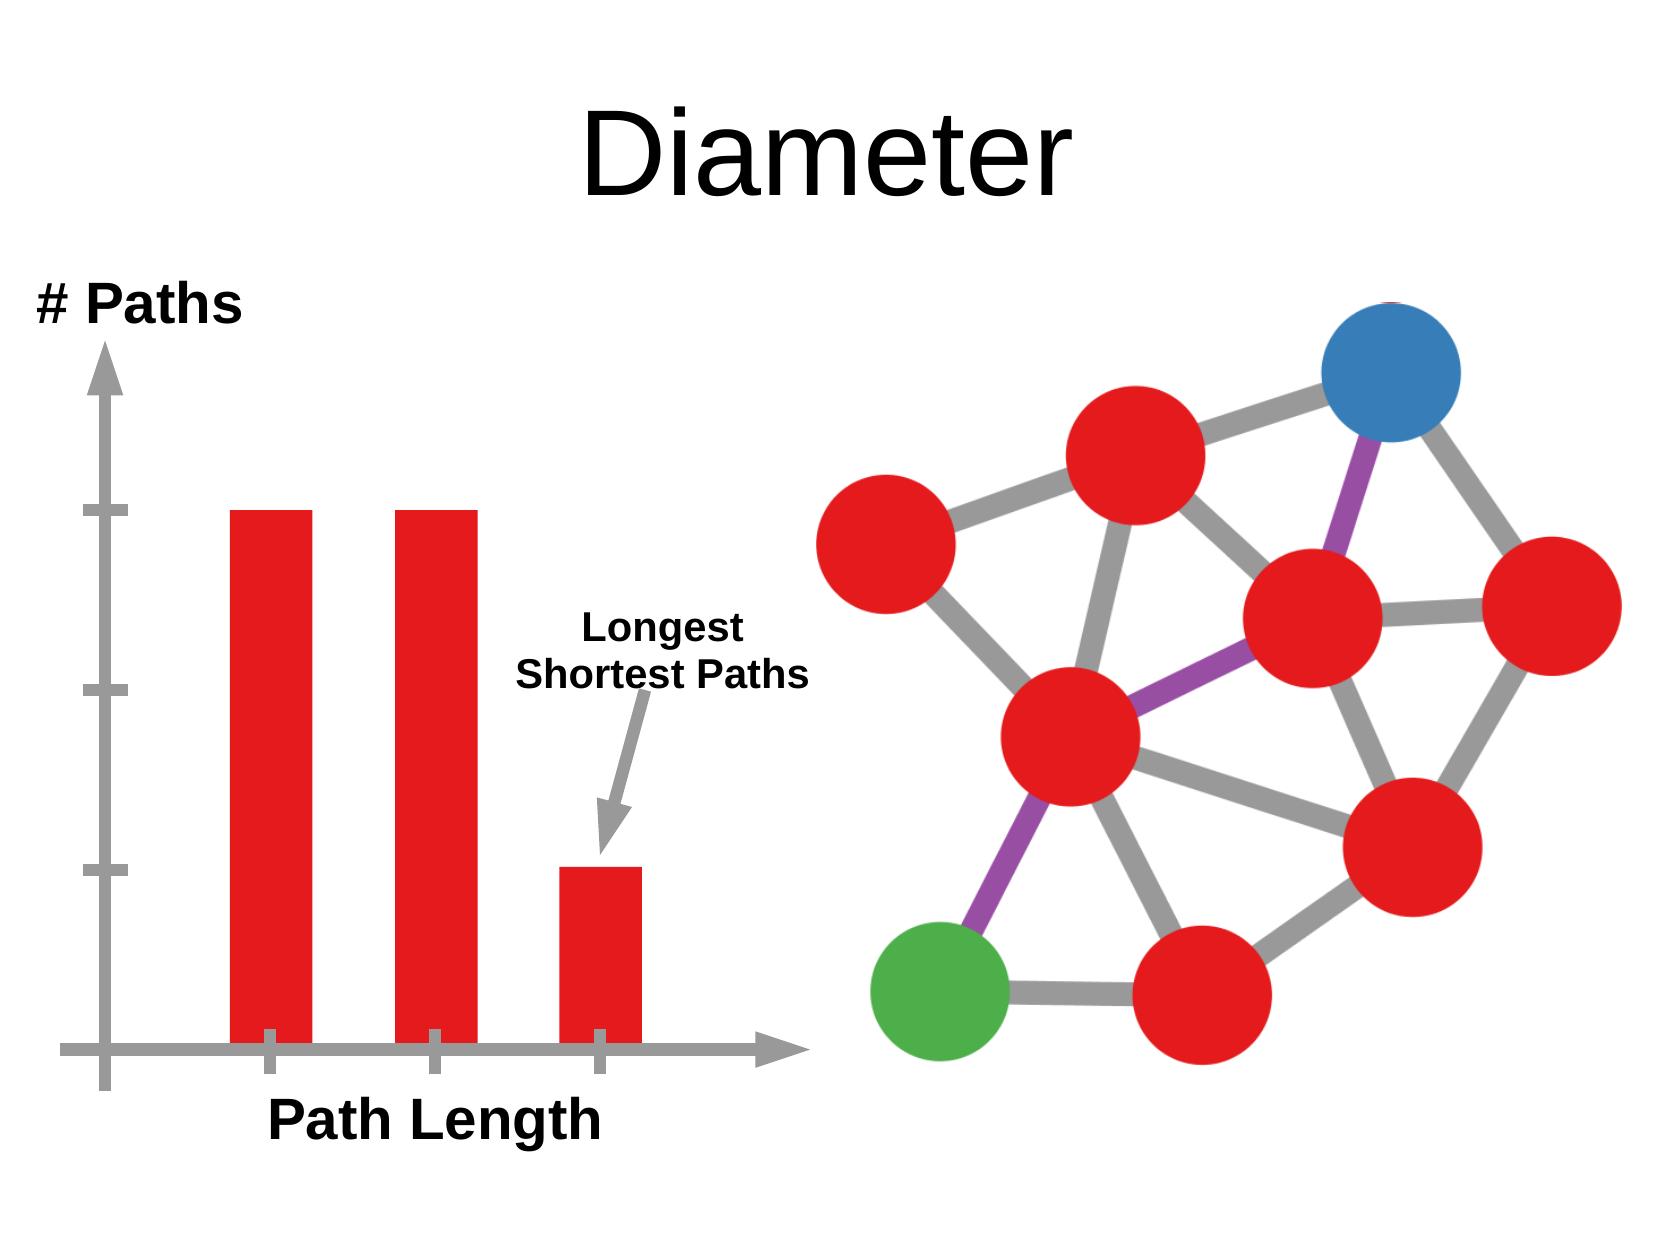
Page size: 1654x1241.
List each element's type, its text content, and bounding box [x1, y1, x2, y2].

text_box Path Length [252, 1079, 619, 1149]
text_box Longest Shortest Paths [500, 596, 826, 691]
picture [816, 302, 1622, 1066]
text_box [229, 510, 313, 1043]
title Diameter [82, 49, 1571, 257]
text_box # Paths [21, 263, 259, 334]
text_box [395, 510, 478, 1043]
text_box [559, 866, 642, 1043]
